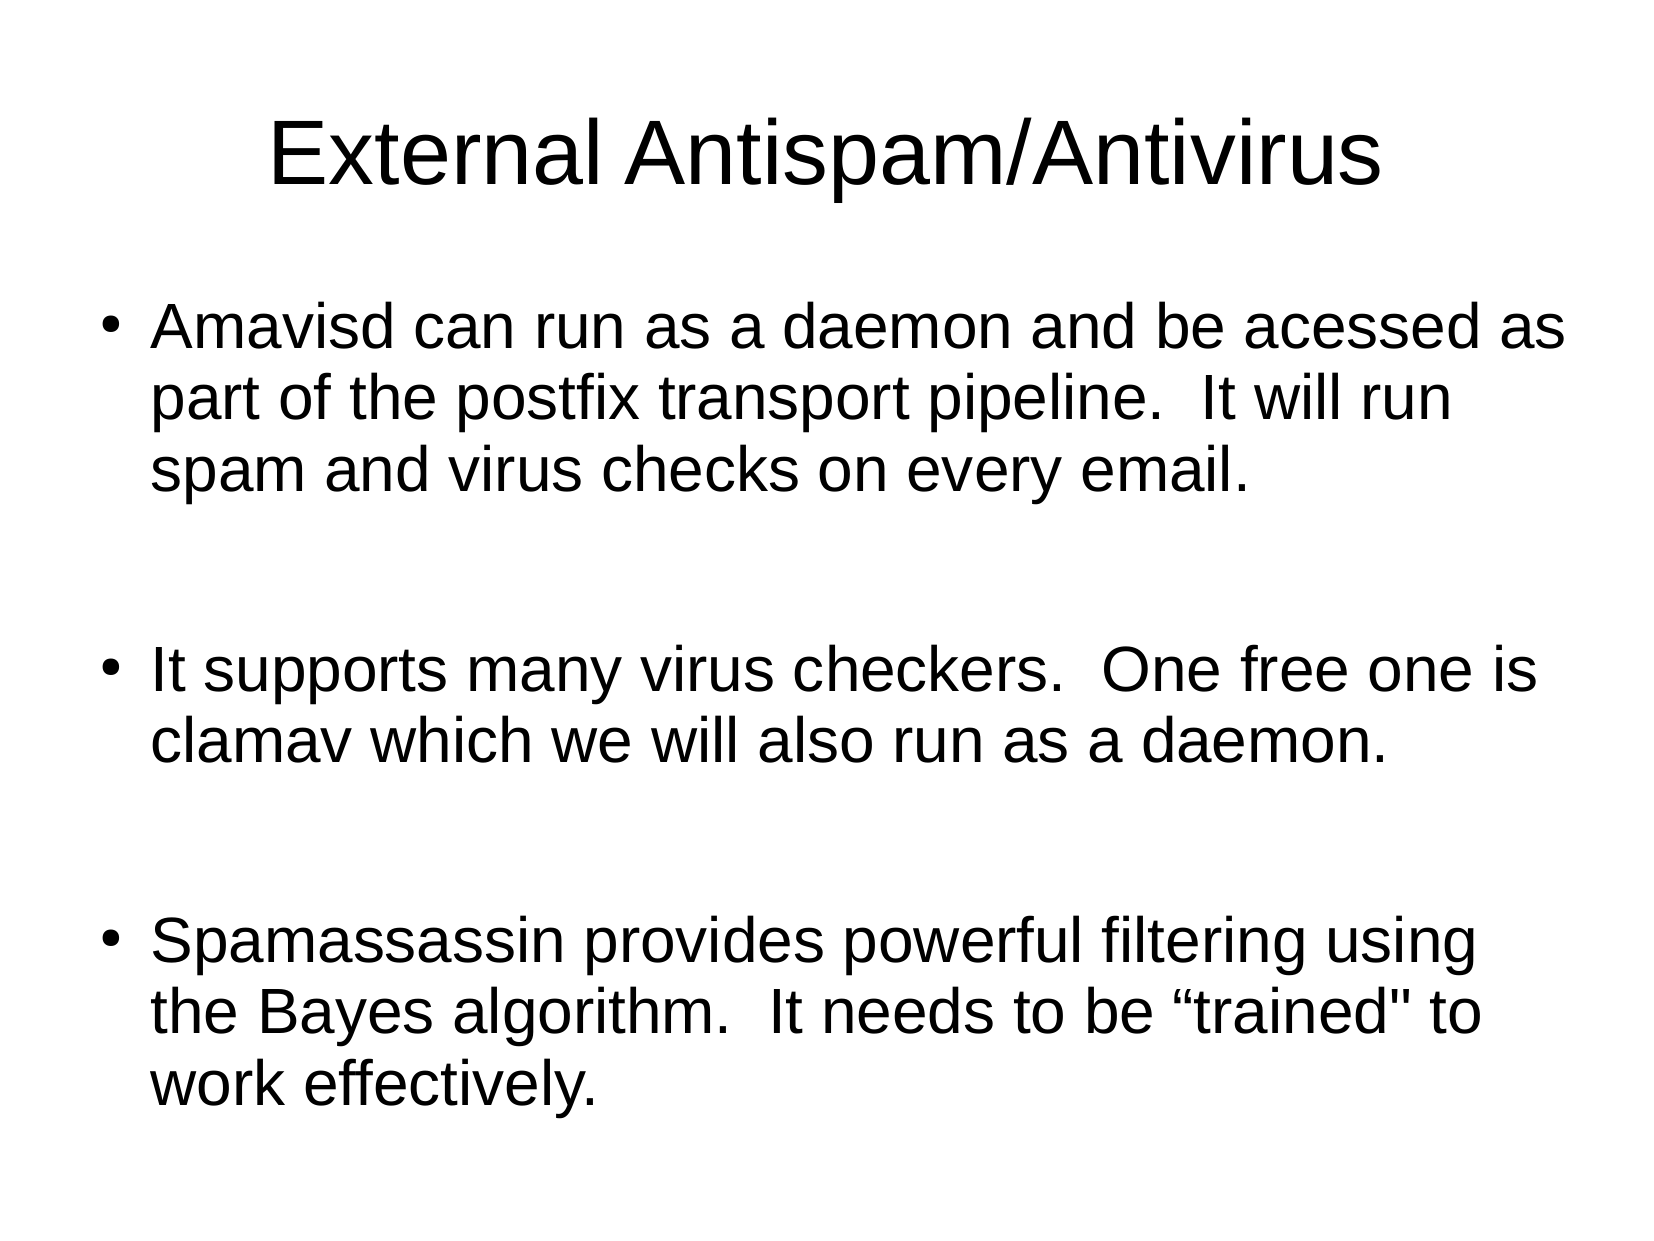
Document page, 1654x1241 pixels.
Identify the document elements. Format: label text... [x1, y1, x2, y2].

title External Antispam/Antivirus [82, 49, 1571, 257]
list Amavisd can run as a daemon and be acessed as part of the postfix transport pipeline. It will run spam and virus checks on every email. It supports many virus checkers. One free one is clamav which we will also run as a daemon. Spamassassin provides powerful filtering using the Bayes algorithm. It needs to be “trained" to work effectively. [82, 290, 1571, 1126]
